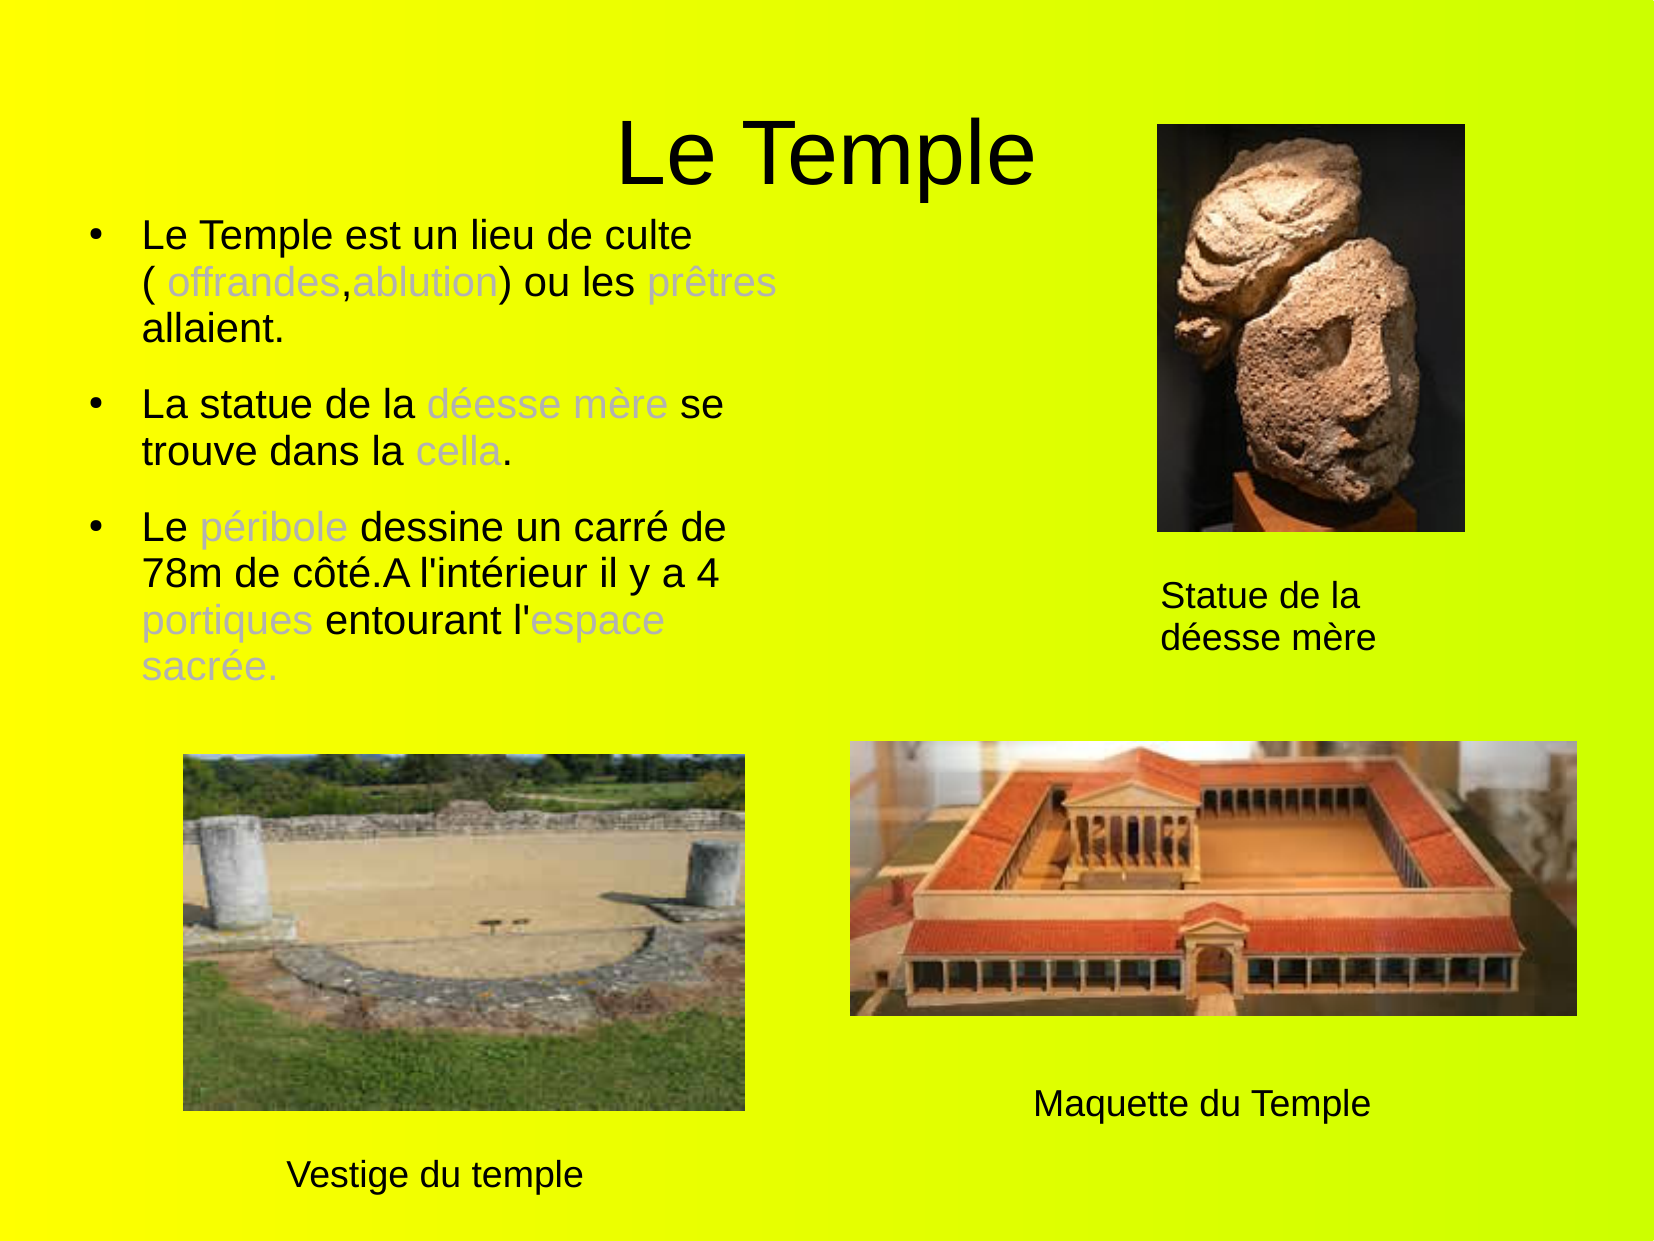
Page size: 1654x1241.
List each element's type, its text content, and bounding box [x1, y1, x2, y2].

text_box Statue de la déesse mère [1145, 566, 1477, 666]
picture [1157, 124, 1465, 532]
text_box Maquette du Temple [850, 1074, 1595, 1132]
picture [850, 741, 1577, 1016]
text_box Vestige du temple [177, 1145, 768, 1203]
picture [183, 754, 745, 1111]
list Le Temple est un lieu de culte ( offrandes,ablution) ou les prêtres allaient. La statue de la déesse mère se trouve dans la cella. Le péribole dessine un carré de 78m de côté.A l'intérieur il y a 4 portiques entourant l'espace sacrée. [70, 212, 798, 556]
title Le Temple [82, 49, 1571, 257]
